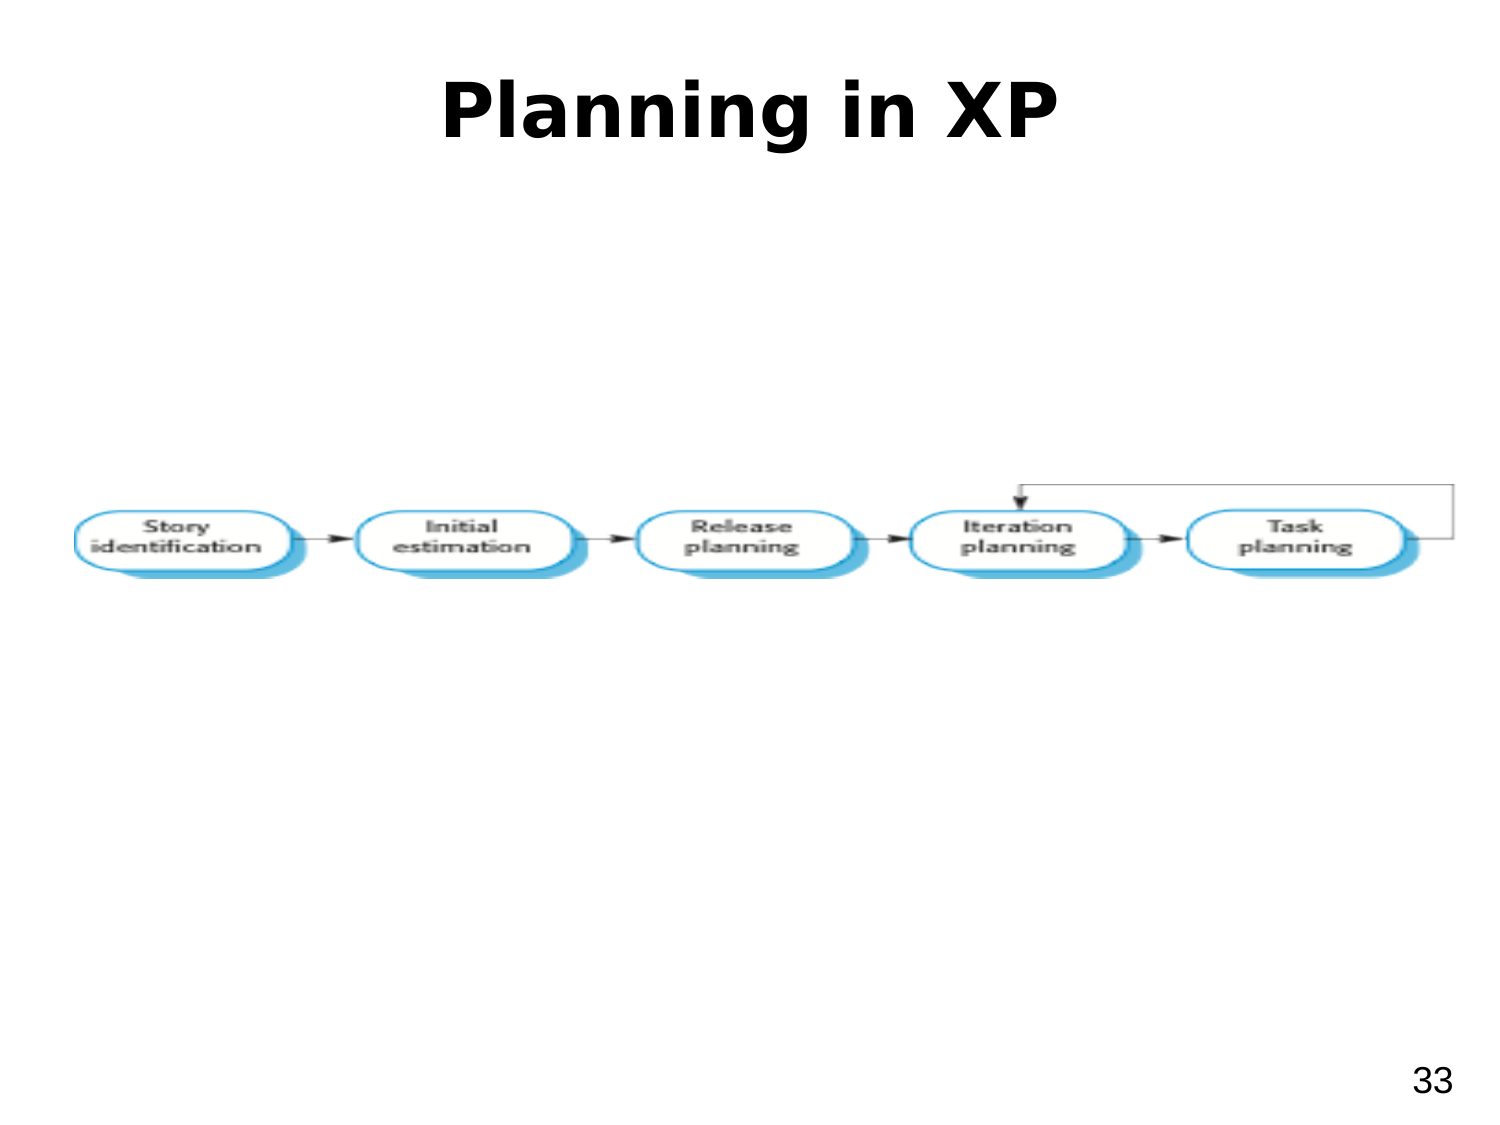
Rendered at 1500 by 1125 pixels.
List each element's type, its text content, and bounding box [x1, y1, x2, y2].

title Planning in XP [75, 44, 1425, 177]
picture [74, 324, 1460, 739]
